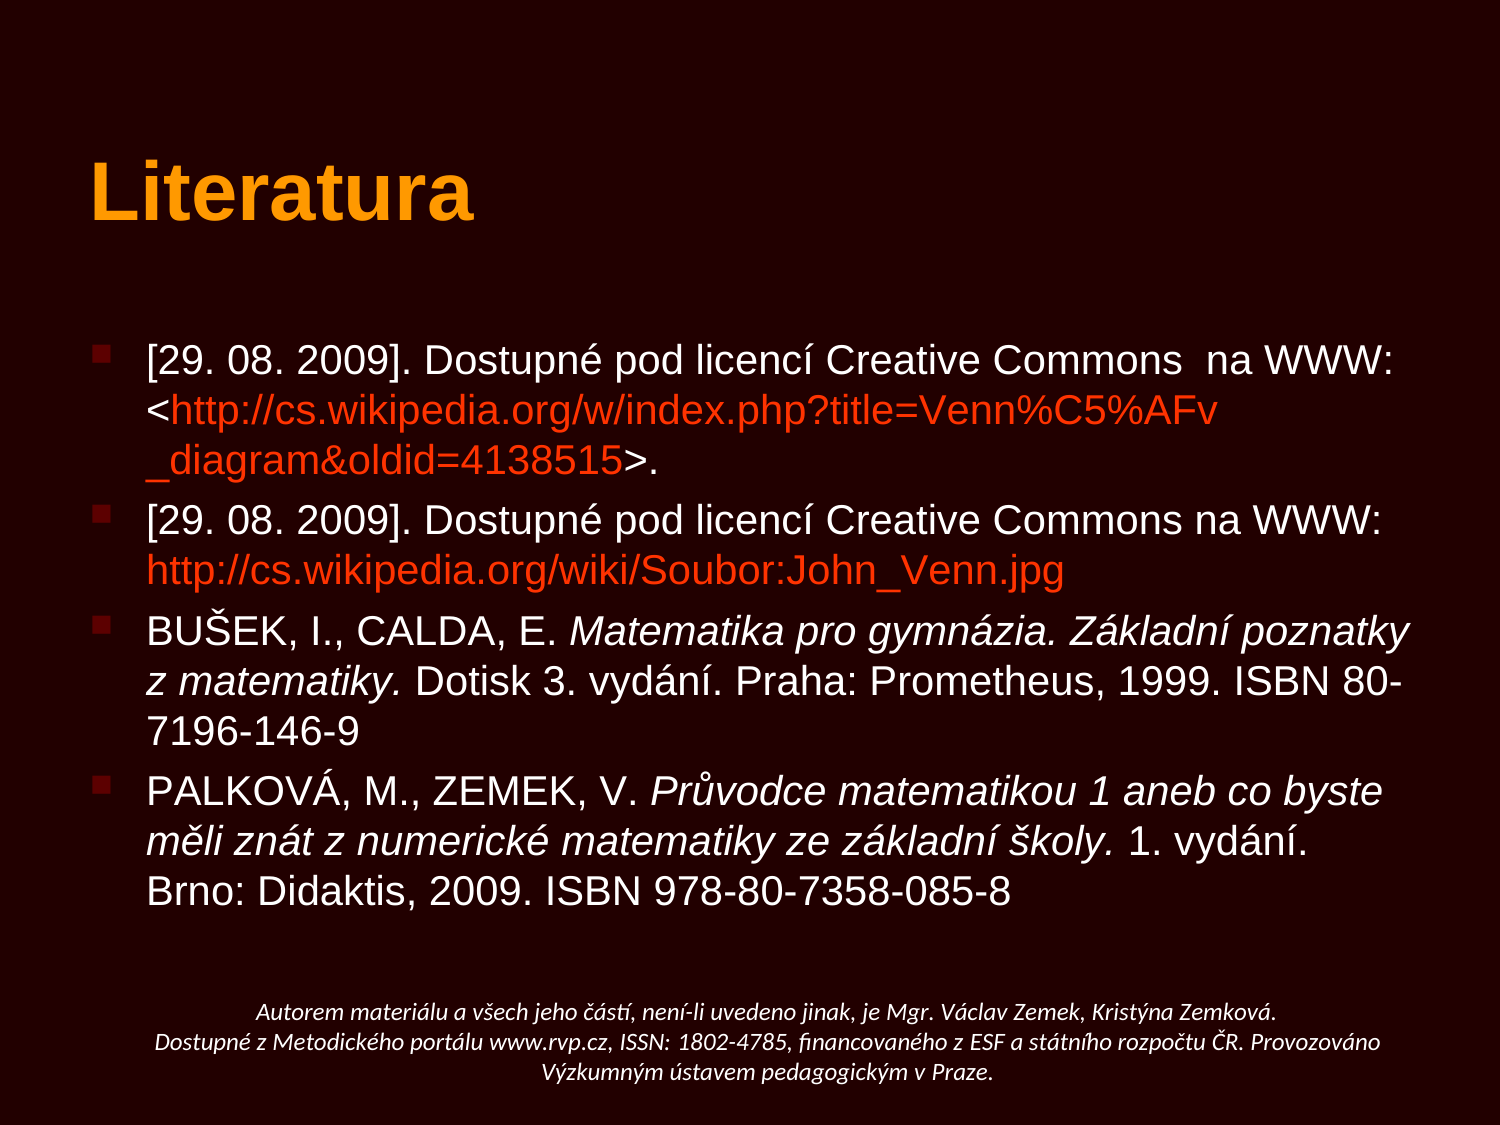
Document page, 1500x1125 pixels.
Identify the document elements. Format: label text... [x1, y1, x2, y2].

list [29. 08. 2009]. Dostupné pod licencí Creative Commons na WWW: <http://cs.wikipedia.org/w/index.php?title=Venn%C5%AFv_diagram&oldid=4138515>. [29. 08. 2009]. Dostupné pod licencí Creative Commons na WWW: http://cs.wikipedia.org/wiki/Soubor:John_Venn.jpg BUŠEK, I., CALDA, E. Matematika pro gymnázia. Základní poznatky z matematiky. Dotisk 3. vydání. Praha: Prometheus, 1999. ISBN 80-7196-146-9 PALKOVÁ, M., ZEMEK, V. Průvodce matematikou 1 aneb co byste měli znát z numerické matematiky ze základní školy. 1. vydání. Brno: Didaktis, 2009. ISBN 978-80-7358-085-8 [75, 324, 1426, 1035]
title Literatura [75, 75, 1426, 301]
text_box Autorem materiálu a všech jeho částí, není-li uvedeno jinak, je Mgr. Václav Zemek, Kristýna Zemková. Dostupné z Metodického portálu www.rvp.cz, ISSN: 1802-4785, financovaného z ESF a státního rozpočtu ČR. Provozováno Výzkumným ústavem pedagogickým v Praze. [100, 987, 1436, 1094]
